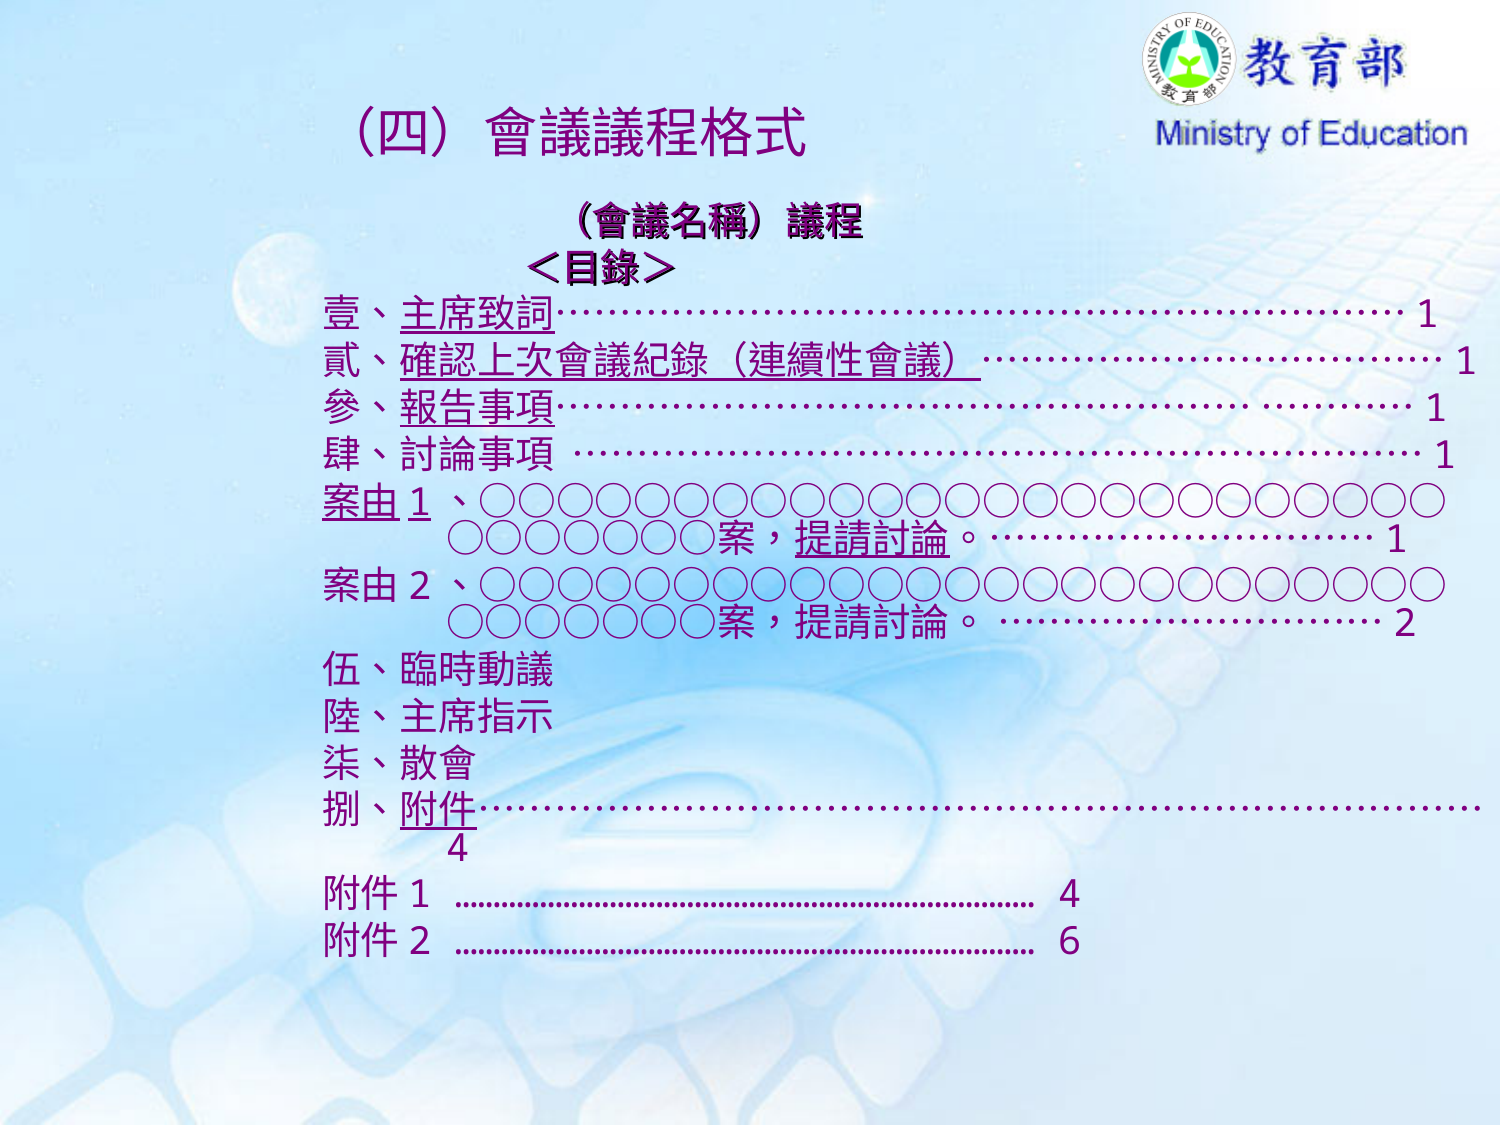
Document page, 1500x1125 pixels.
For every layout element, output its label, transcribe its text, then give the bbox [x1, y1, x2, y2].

list （四）會議議程格式 （會議名稱）議程 ＜目錄＞ 壹、主席致詞…………………………………………………………1 貳、確認上次會議紀錄（連續性會議）………………………………1 參、報告事項……………………………………………… …………1 肆、討論事項 …………………………………………………………1 案由1、○○○○○○○○○○○○○○○○○○○○○○○○○○○○○○○○案，提請討論。…………………………1 案由2、○○○○○○○○○○○○○○○○○○○○○○○○○○○○○○○○案，提請討論。 …………………………2 伍、臨時動議 陸、主席指示 柒、散會 捌、附件……………………………………………………………………4 附件1 ………………………………………………………………… 4 附件2 ………………………………………………………………… 6 [183, 38, 1500, 1125]
